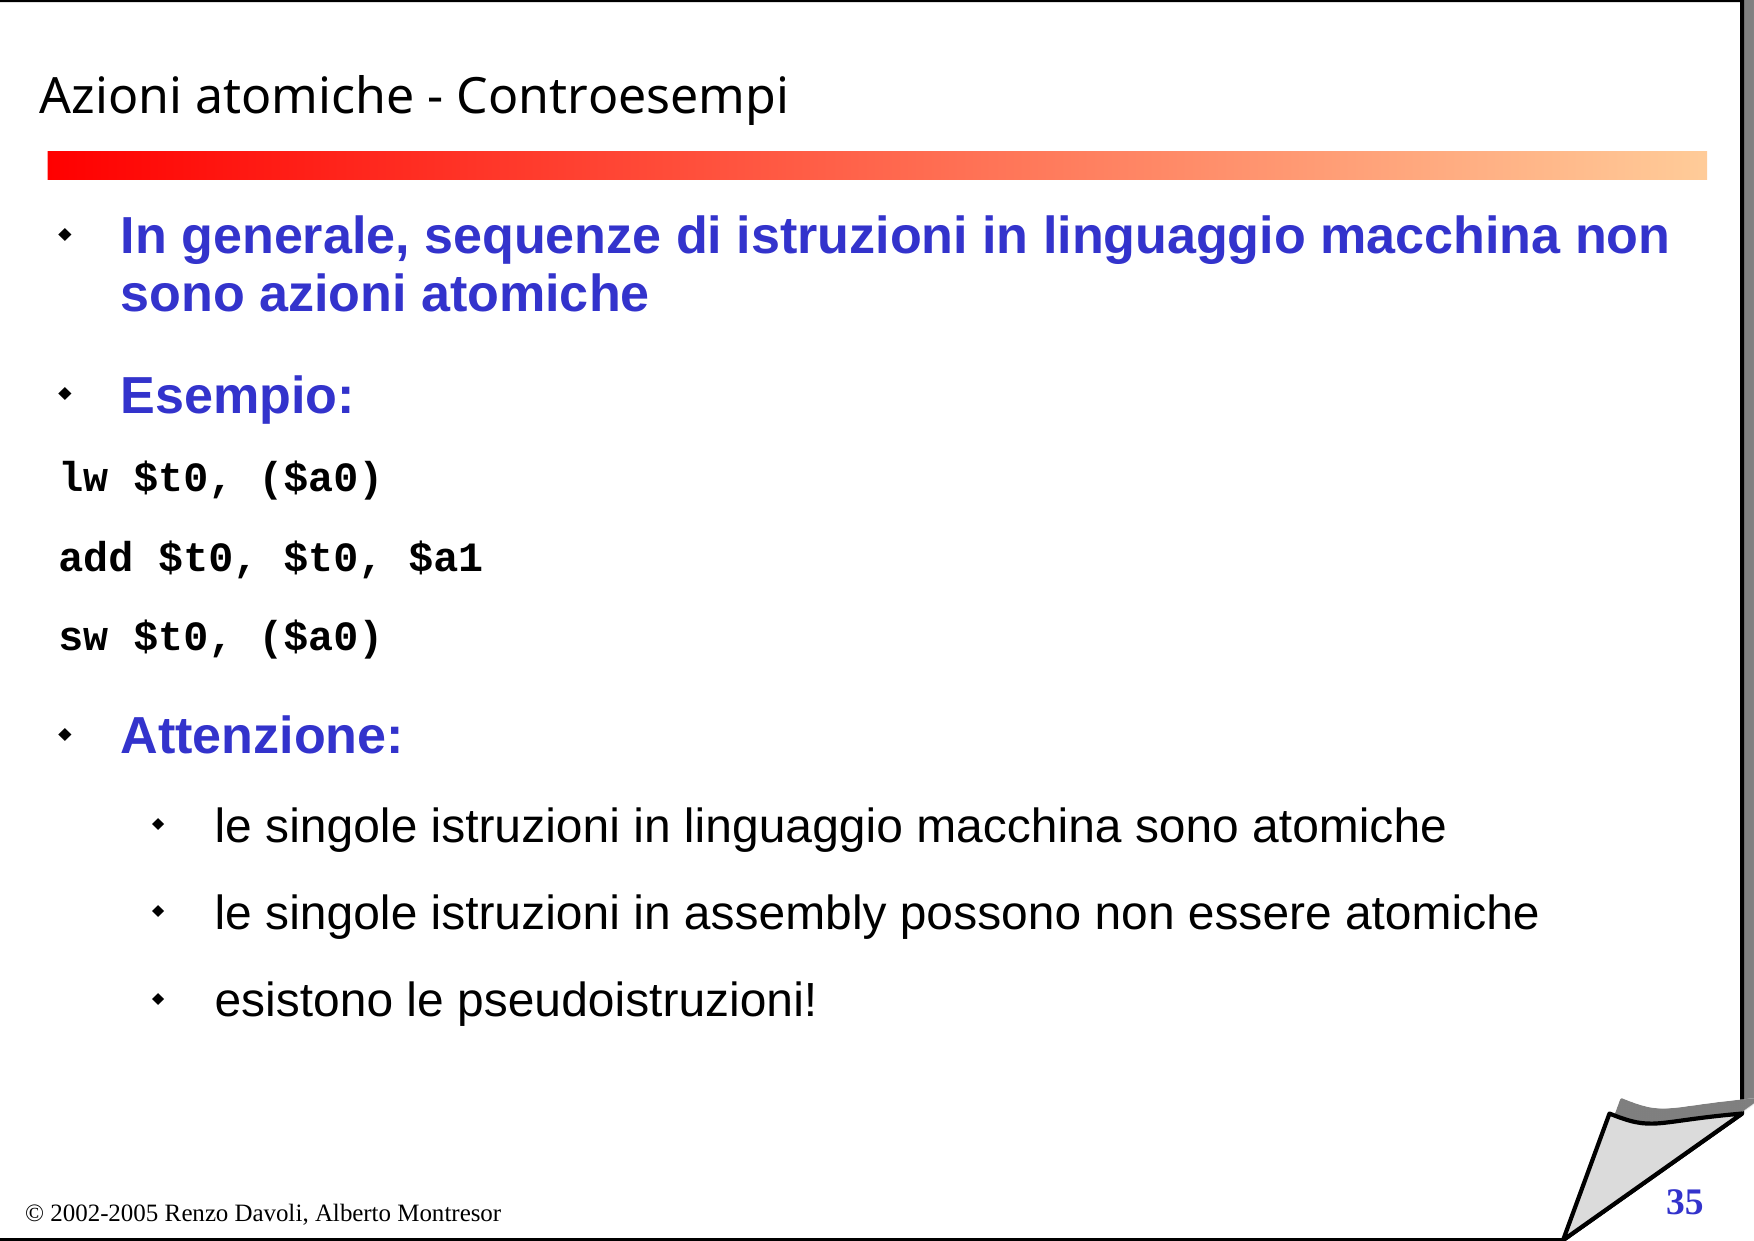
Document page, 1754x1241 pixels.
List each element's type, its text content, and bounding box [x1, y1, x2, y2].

title Azioni atomiche - Controesempi [39, 49, 1713, 144]
list In generale, sequenze di istruzioni in linguaggio macchina non sono azioni atomiche Esempio: lw $t0, ($a0) add $t0, $t0, $a1 sw $t0, ($a0) Attenzione: le singole istruzioni in linguaggio macchina sono atomiche le singole istruzioni in assembly possono non essere atomiche esistono le pseudoistruzioni! [58, 206, 1696, 1082]
